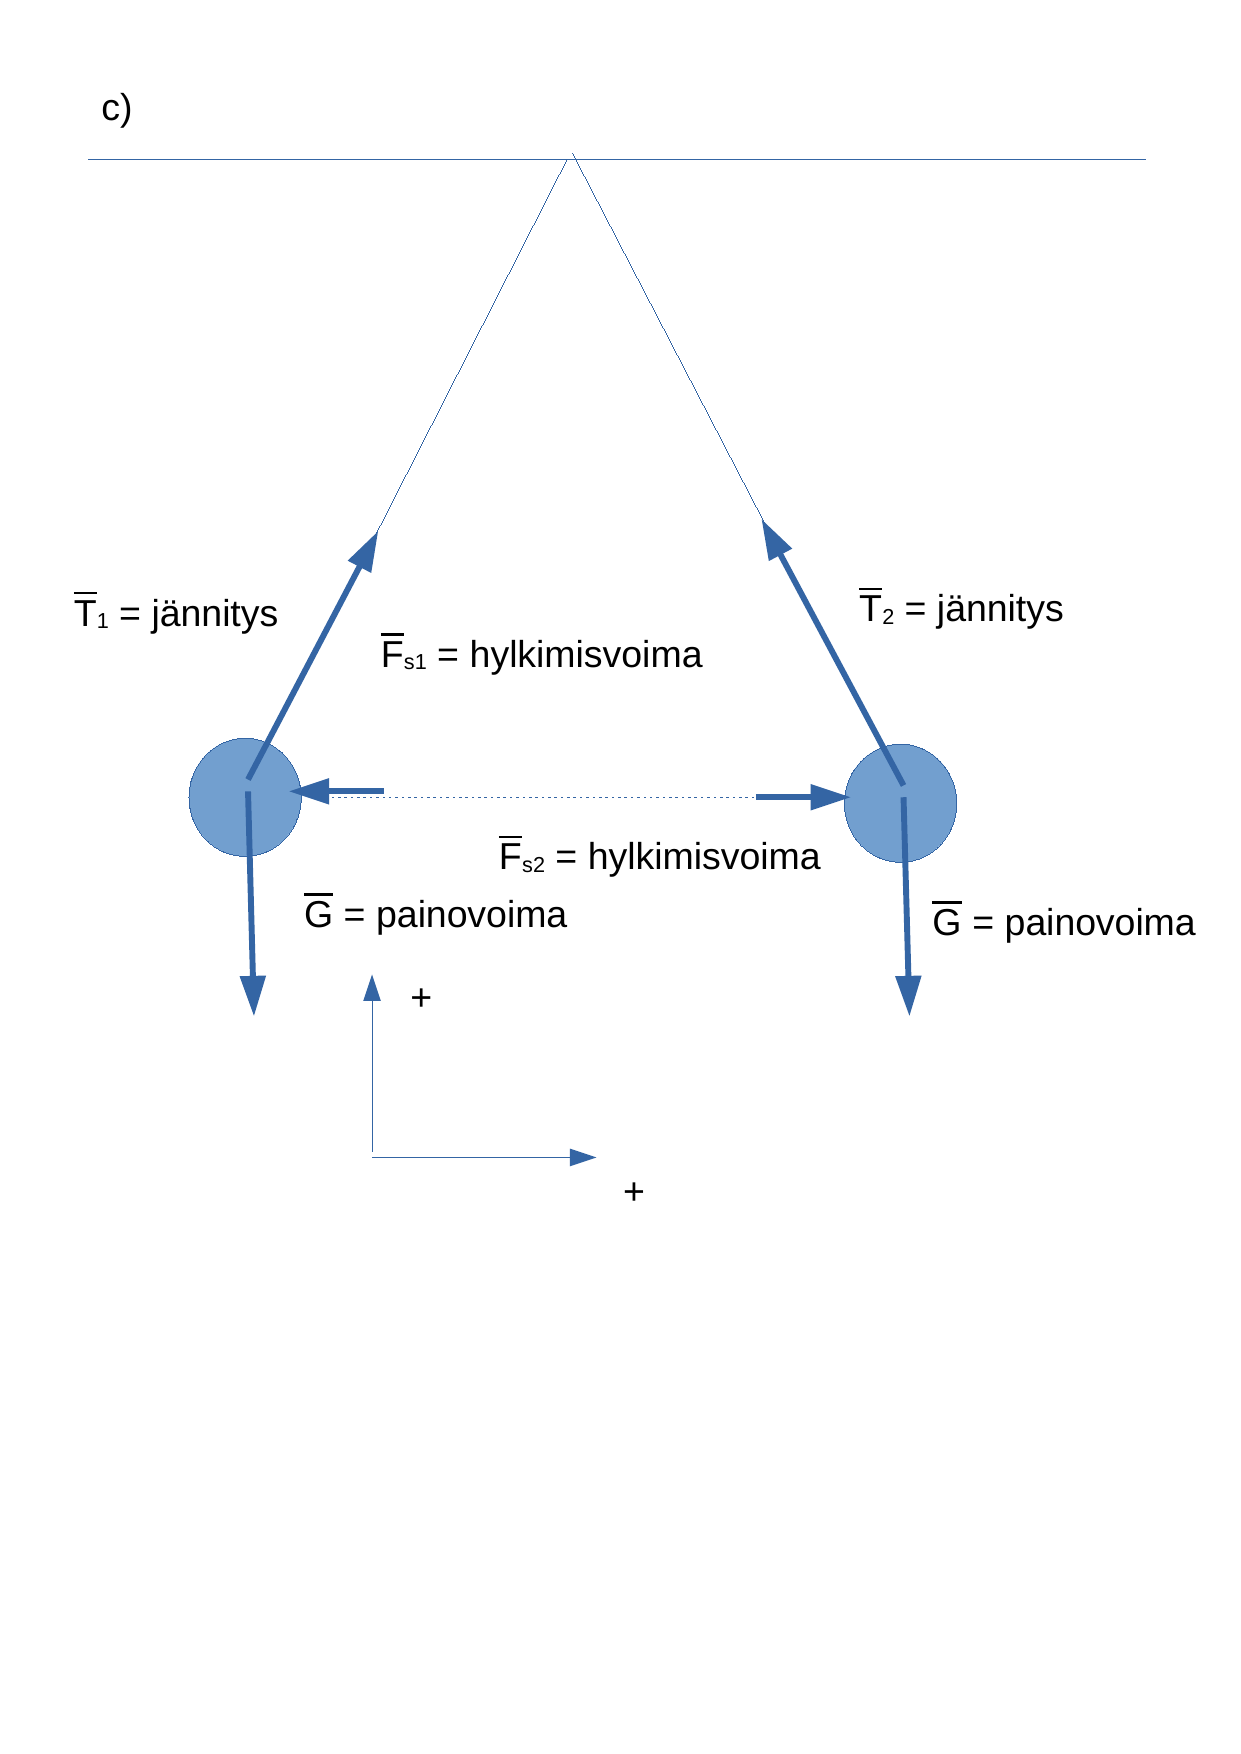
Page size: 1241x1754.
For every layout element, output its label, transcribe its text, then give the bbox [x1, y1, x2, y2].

text_box G = painovoima [917, 893, 1211, 951]
text_box [844, 744, 957, 863]
text_box G = painovoima [289, 885, 583, 943]
text_box Fs1 = hylkimisvoima [366, 625, 774, 703]
text_box Fs2 = hylkimisvoima [484, 828, 892, 898]
text_box T2 = jännitys [844, 580, 1079, 650]
text_box [188, 738, 302, 857]
text_box c) [86, 78, 148, 136]
text_box + [608, 1163, 660, 1221]
text_box + [395, 968, 448, 1026]
text_box T1 = jännitys [59, 584, 294, 654]
